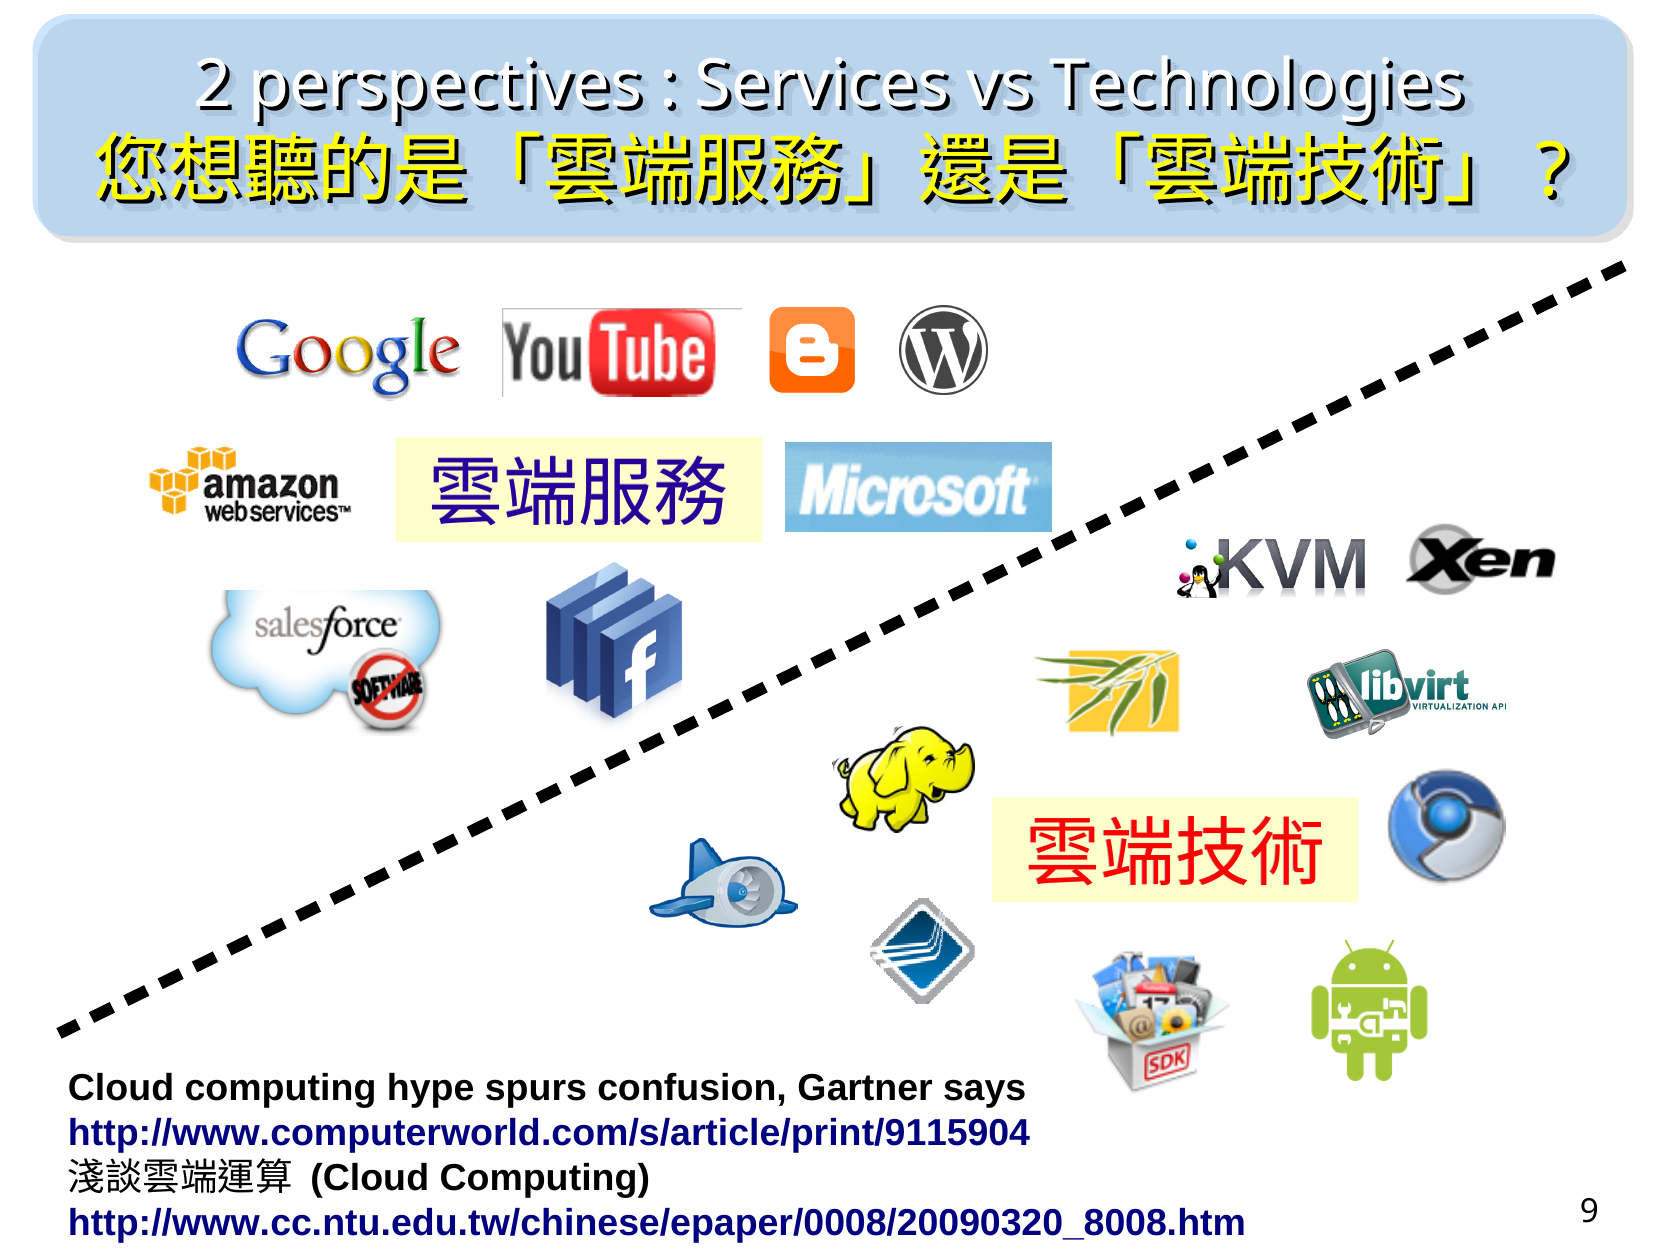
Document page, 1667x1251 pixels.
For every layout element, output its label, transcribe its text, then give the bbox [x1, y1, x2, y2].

picture [1307, 649, 1506, 739]
picture [832, 726, 975, 833]
picture [1051, 927, 1247, 1097]
picture [649, 838, 798, 928]
picture [899, 305, 988, 395]
picture [767, 305, 857, 395]
picture [1033, 649, 1196, 739]
picture [867, 897, 975, 1004]
picture [525, 558, 703, 736]
text_box 雲端技術 [992, 797, 1359, 903]
picture [1387, 767, 1506, 886]
picture [1405, 508, 1556, 606]
text_box Cloud computing hype spurs confusion, Gartner says http://www.computerworld.com/s/article/print/9115904 淺談雲端運算 (Cloud Computing) http://www.cc.ntu.edu.tw/chinese/epaper/0008/20090320_8008.htm [53, 1055, 1353, 1251]
picture [135, 442, 355, 532]
picture [785, 442, 1052, 532]
picture [230, 315, 467, 402]
picture [1176, 538, 1368, 598]
picture [206, 590, 446, 736]
picture [501, 307, 742, 397]
text_box 雲端服務 [395, 437, 762, 542]
text_box 2 perspectives : Services vs Technologies 您想聽的是「雲端服務」還是「雲端技術」? [32, 14, 1628, 237]
picture [1299, 930, 1440, 1093]
